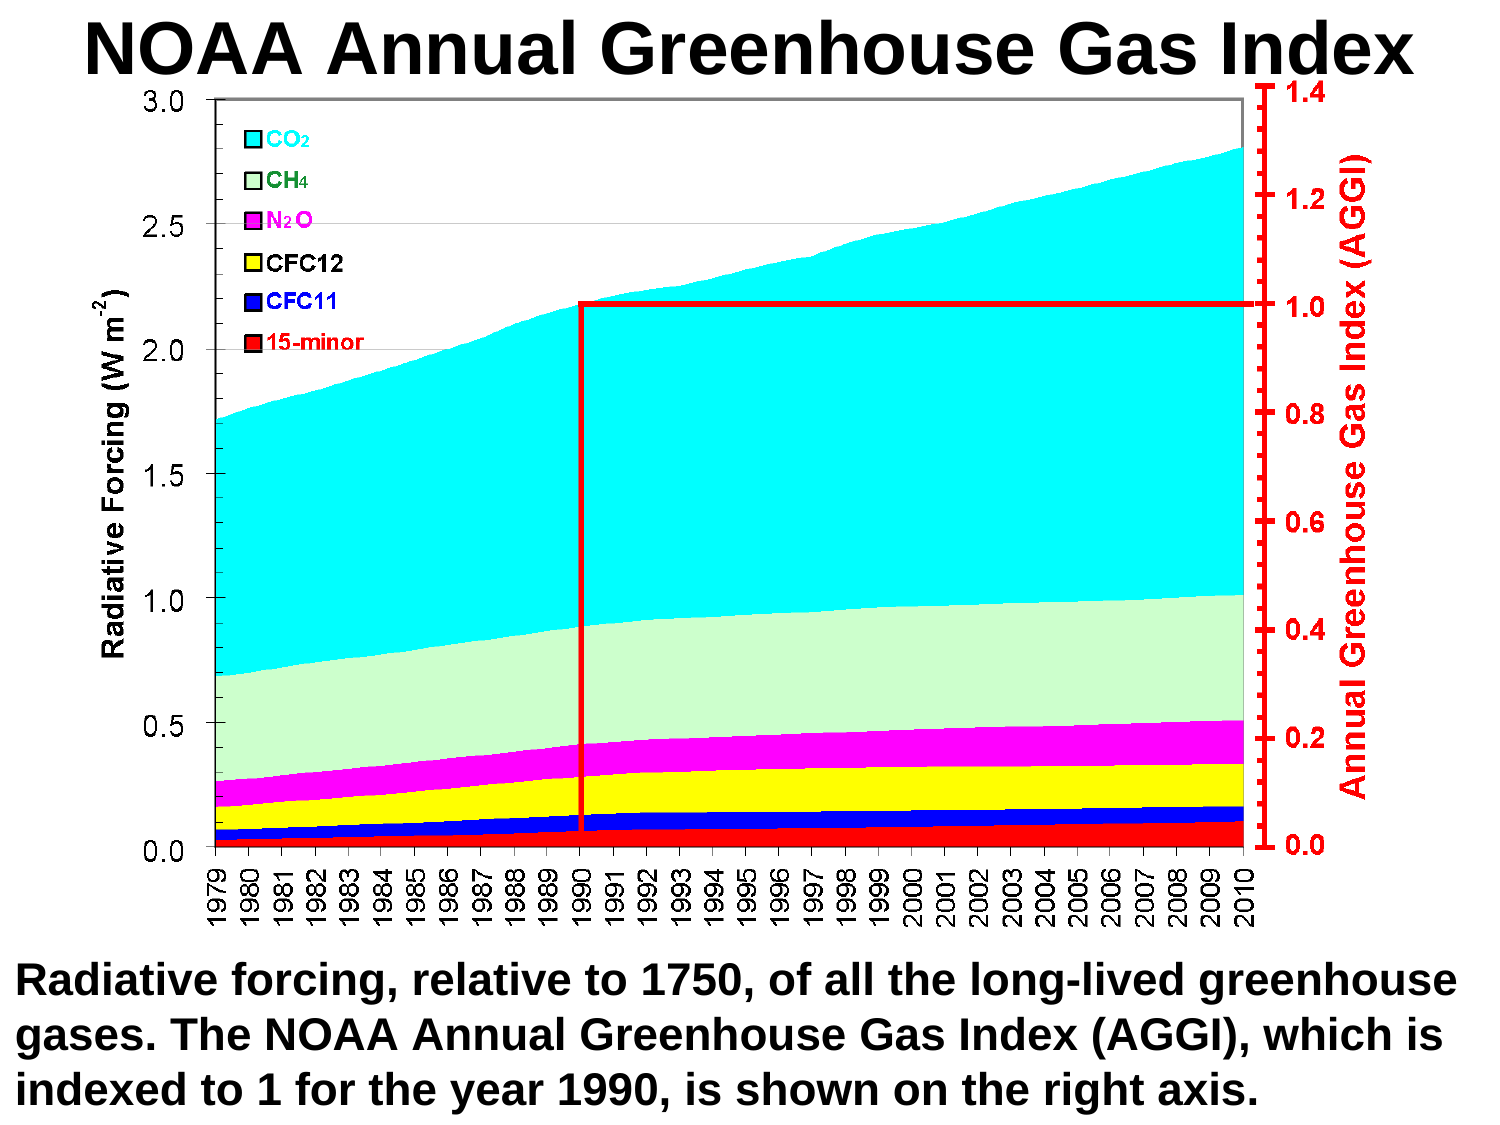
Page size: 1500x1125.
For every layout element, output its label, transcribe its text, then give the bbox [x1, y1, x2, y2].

picture [75, 80, 1388, 944]
text_box NOAA Annual Greenhouse Gas Index [0, 7, 1500, 92]
text_box Radiative forcing, relative to 1750, of all the long-lived greenhouse gases. The NOAA Annual Greenhouse Gas Index (AGGI), which is indexed to 1 for the year 1990, is shown on the right axis. [0, 942, 1500, 1123]
